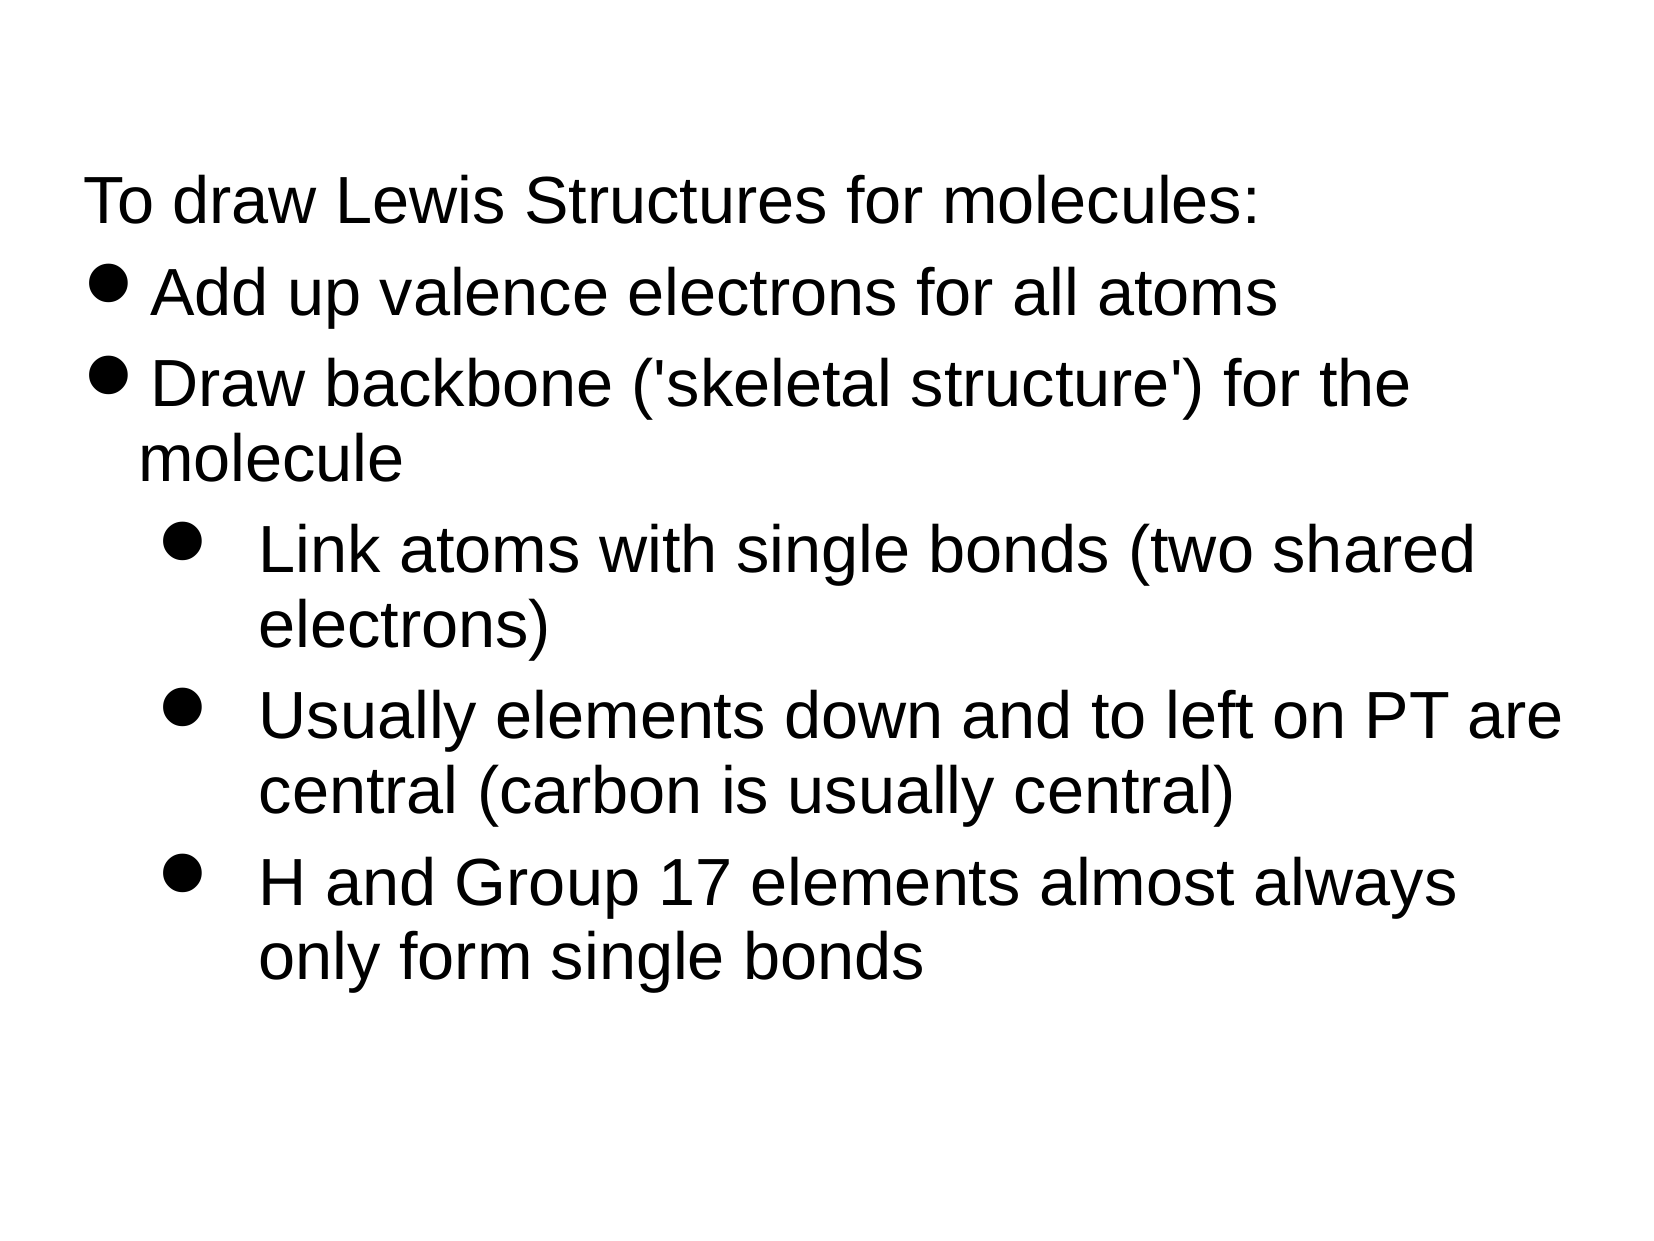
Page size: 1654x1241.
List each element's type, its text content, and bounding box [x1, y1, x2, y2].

text_box To draw Lewis Structures for molecules: Add up valence electrons for all atoms Draw backbone ('skeletal structure') for the molecule Link atoms with single bonds (two shared electrons) Usually elements down and to left on PT are central (carbon is usually central) H and Group 17 elements almost always only form single bonds [82, 49, 1571, 1108]
